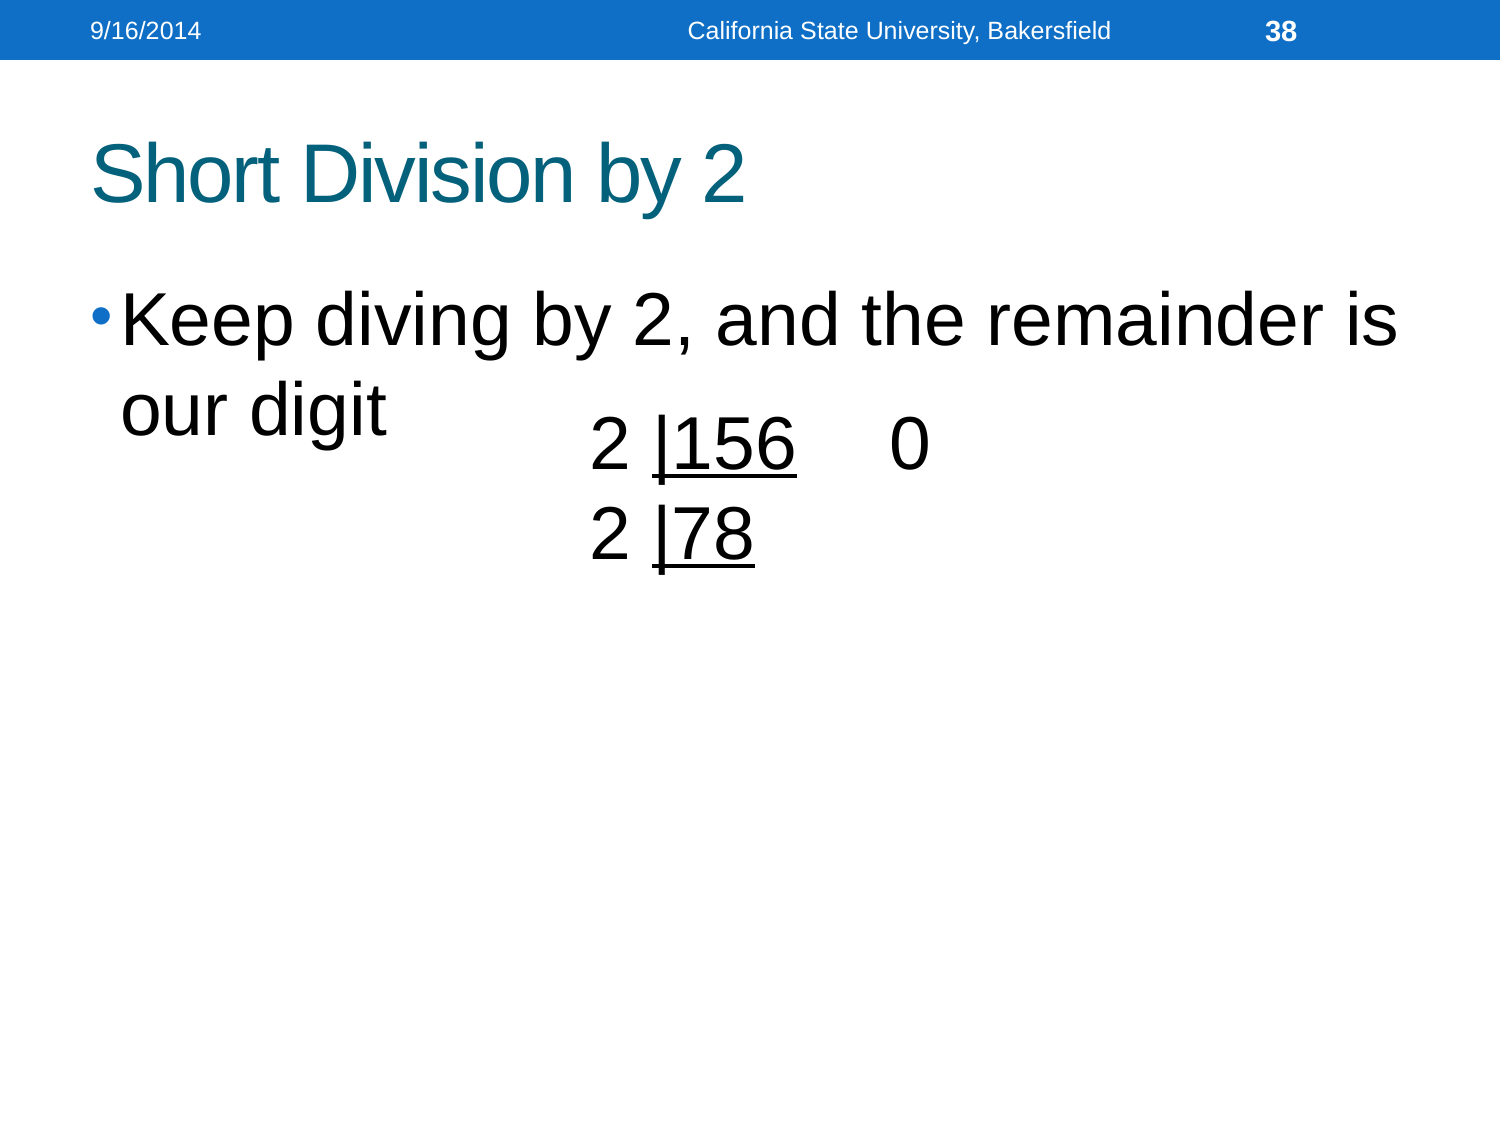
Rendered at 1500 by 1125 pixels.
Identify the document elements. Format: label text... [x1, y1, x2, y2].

text_box 2 |156 0 2 |78 [574, 387, 963, 673]
slide_number 9/16/2014 [75, 3, 550, 57]
footer California State University, Bakersfield [562, 3, 1238, 57]
list Keep diving by 2, and the remainder is our digit [75, 262, 1425, 1063]
slide_number <number> [1250, 3, 1425, 57]
title Short Division by 2 [75, 87, 1425, 250]
